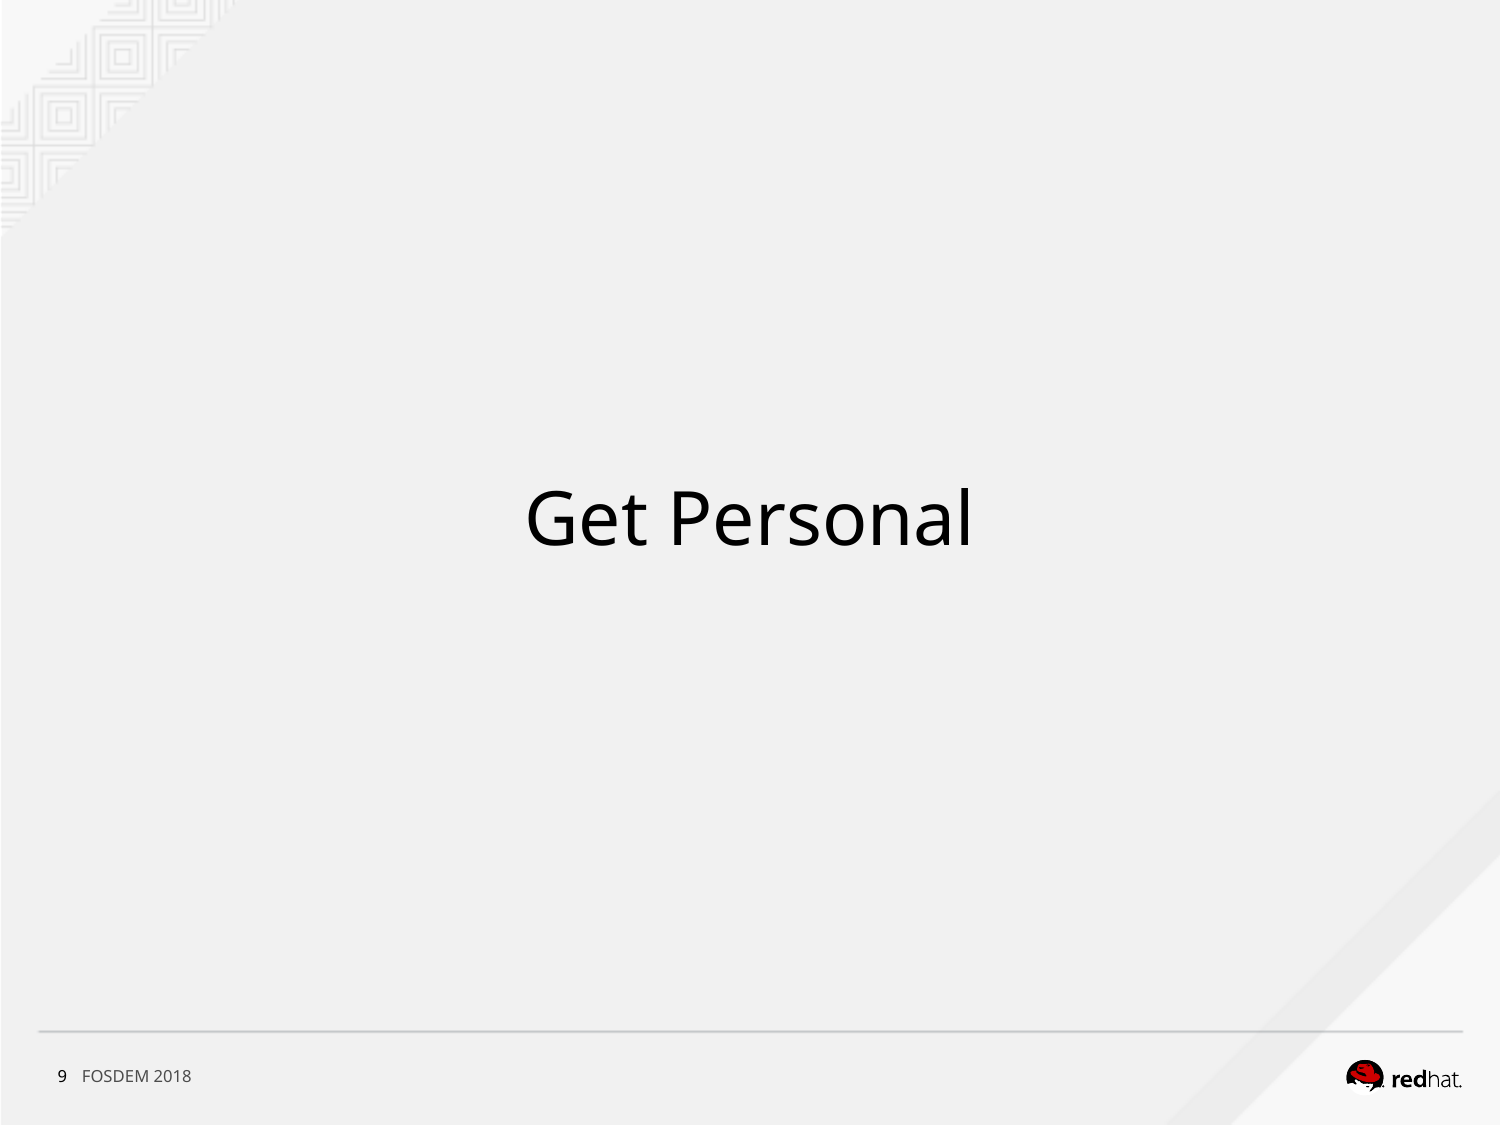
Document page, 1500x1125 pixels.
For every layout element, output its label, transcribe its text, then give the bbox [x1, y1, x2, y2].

title Get Personal [112, 412, 1388, 620]
picture [0, 0, 1500, 1125]
